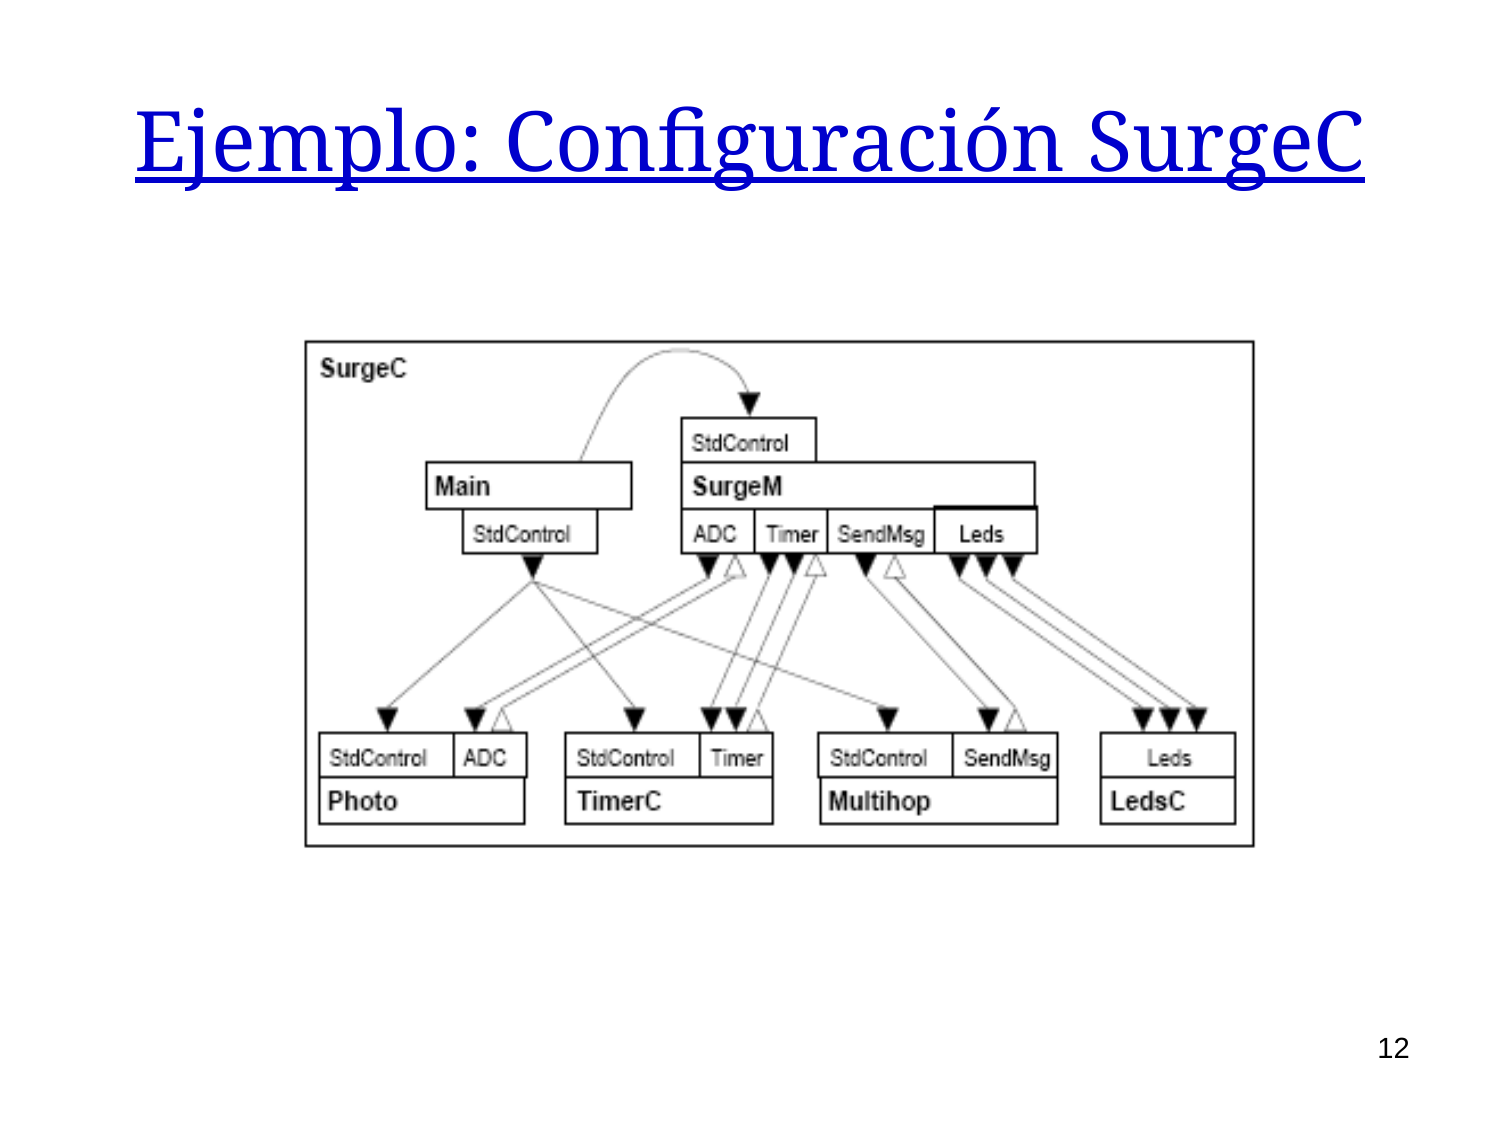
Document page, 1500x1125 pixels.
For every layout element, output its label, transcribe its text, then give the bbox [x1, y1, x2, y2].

title Ejemplo: Configuración SurgeC [75, 34, 1426, 244]
picture [287, 324, 1276, 878]
